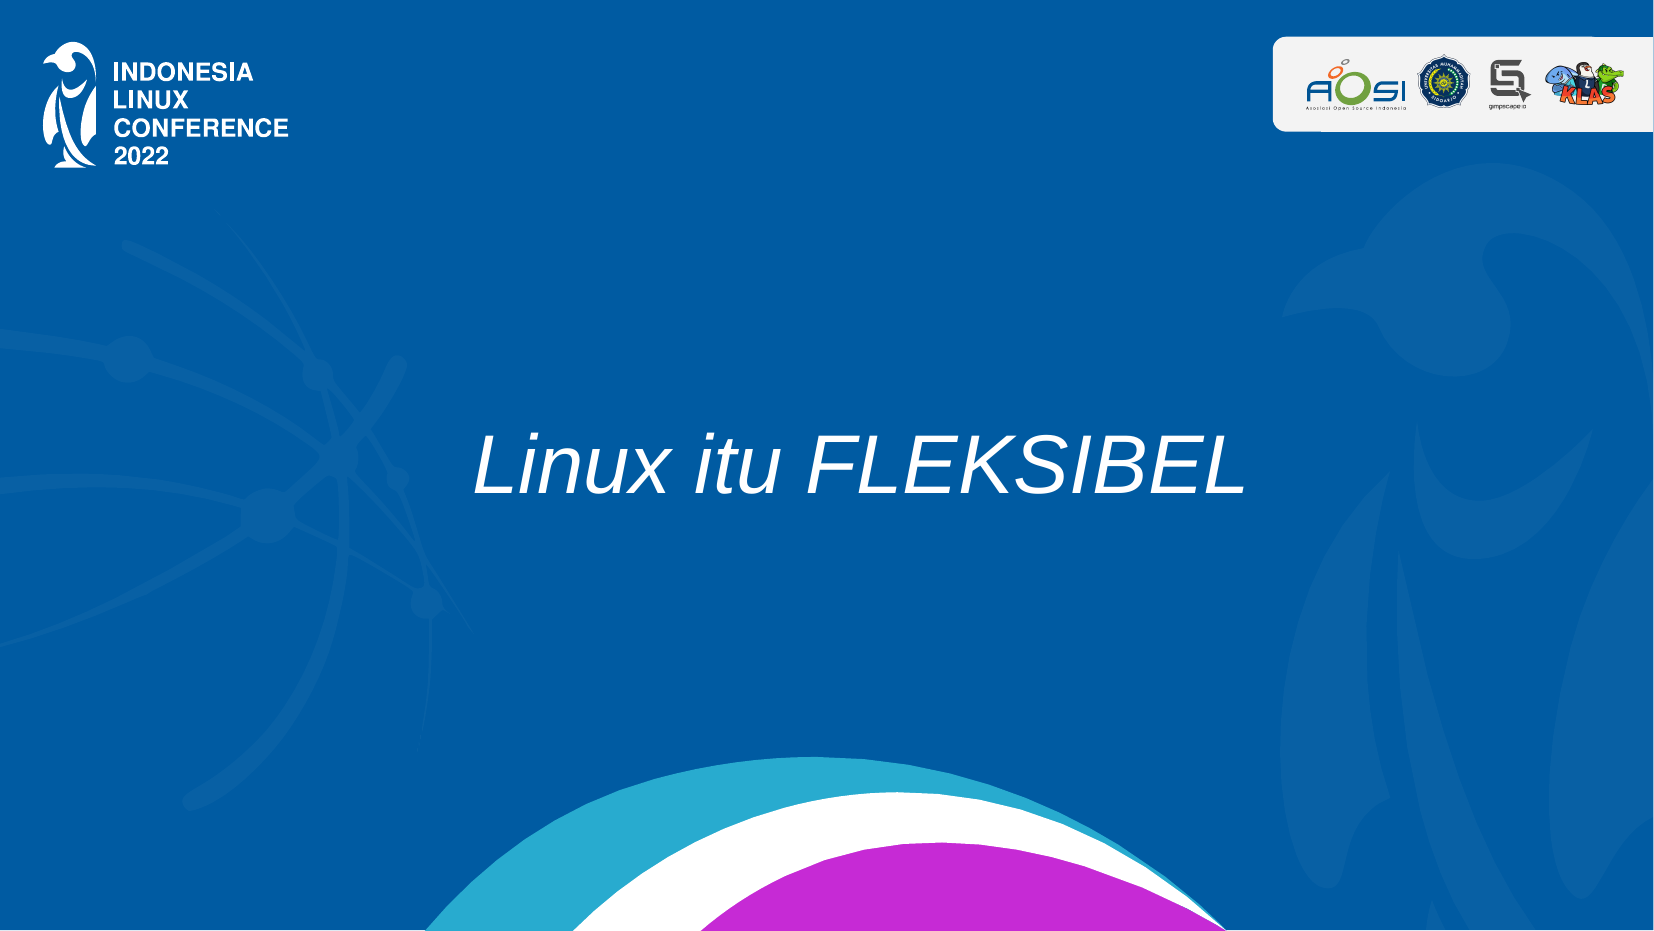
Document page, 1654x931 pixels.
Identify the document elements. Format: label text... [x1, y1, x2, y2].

text_box [424, 756, 1227, 931]
picture [1545, 62, 1624, 105]
text_box Linux itu FLEKSIBEL [187, 255, 1501, 676]
picture [1417, 54, 1471, 108]
